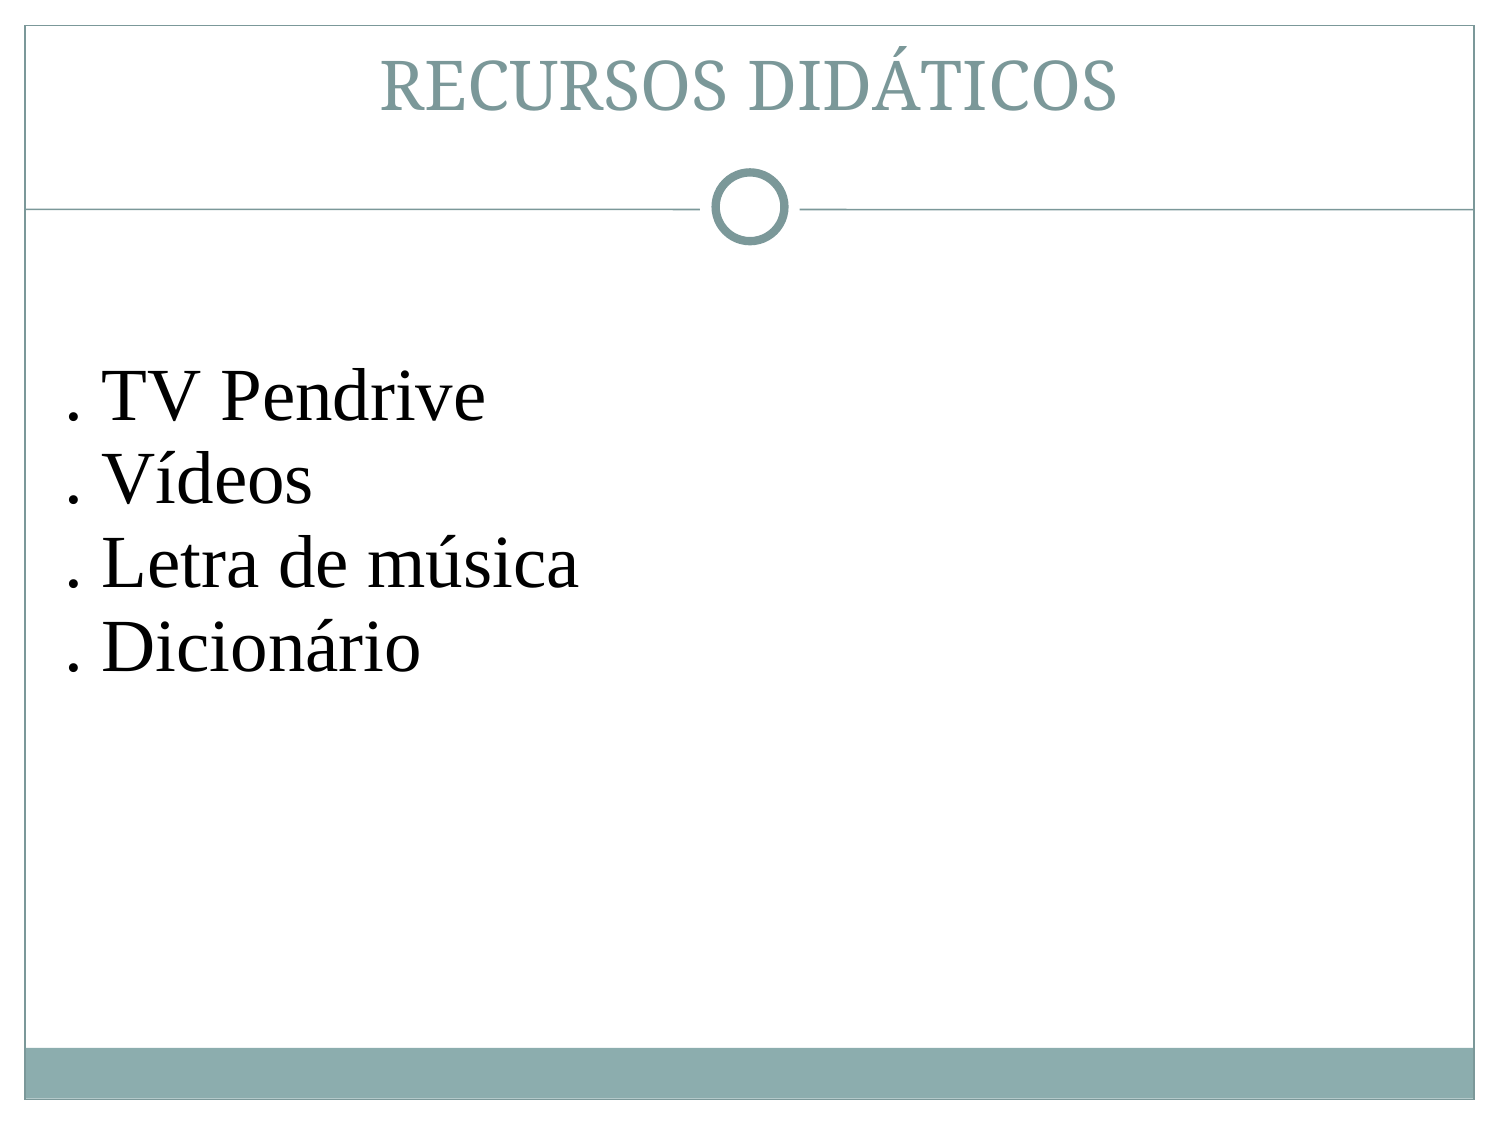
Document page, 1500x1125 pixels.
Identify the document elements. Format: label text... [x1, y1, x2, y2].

text_box RECURSOS DIDÁTICOS [49, 37, 1450, 162]
text_box . TV Pendrive . Vídeos . Letra de música . Dicionário [49, 250, 1445, 1001]
